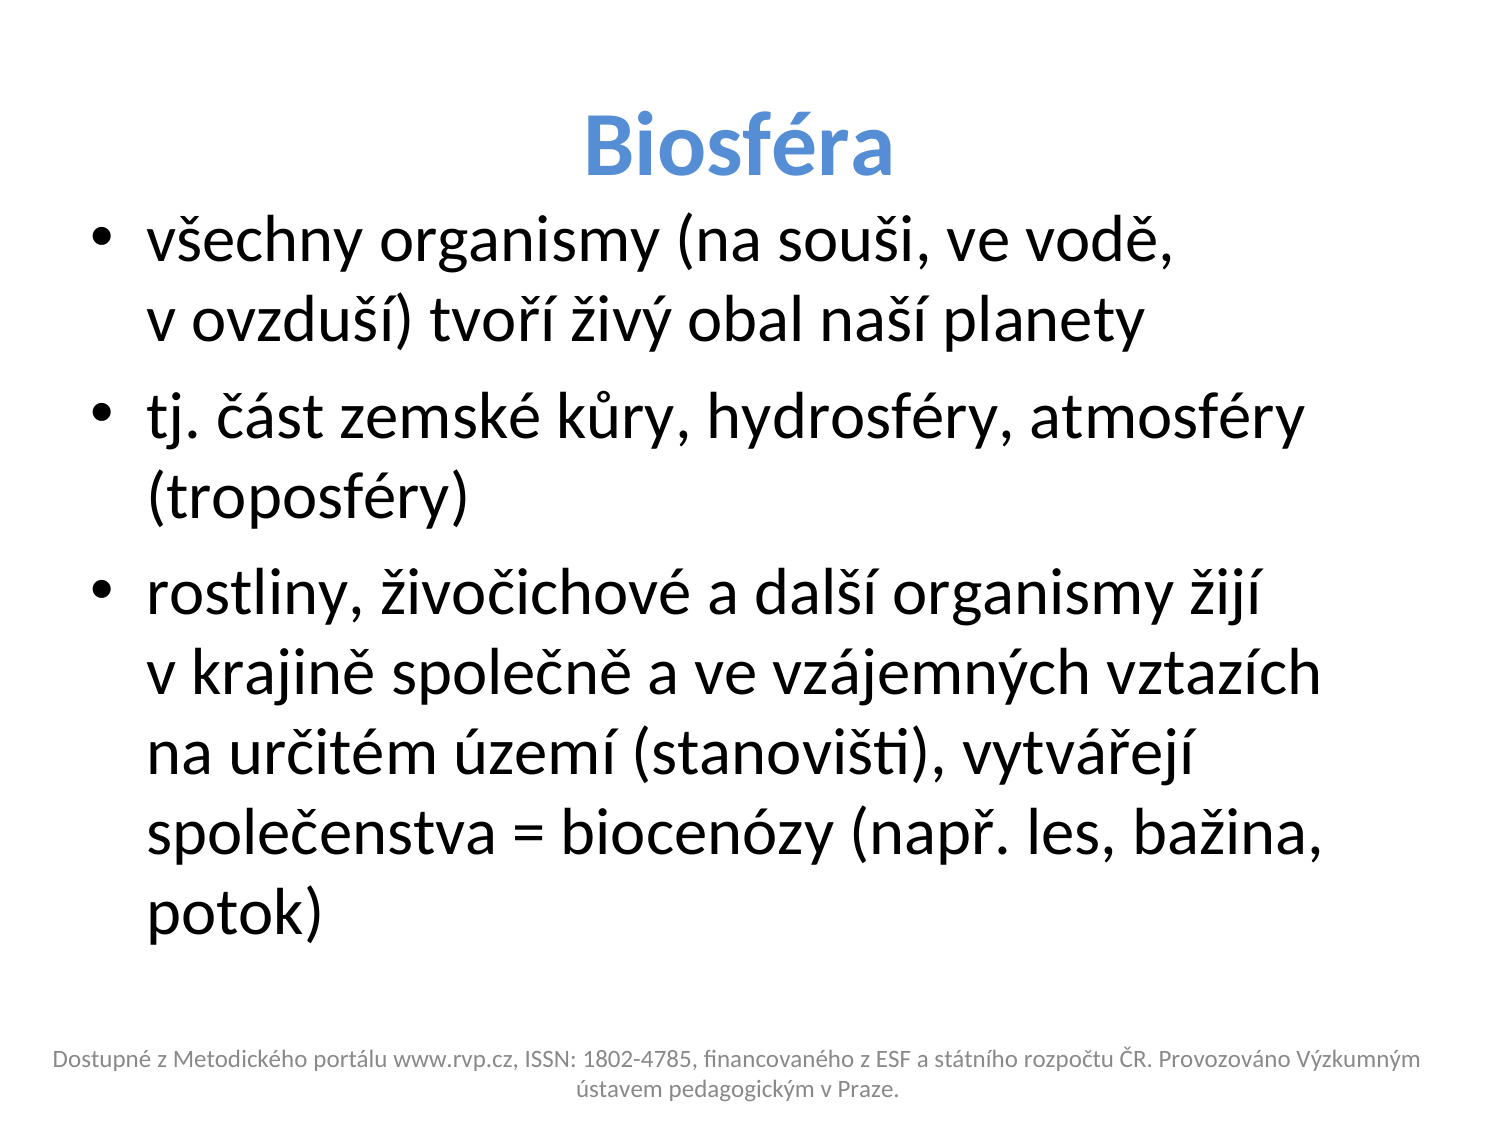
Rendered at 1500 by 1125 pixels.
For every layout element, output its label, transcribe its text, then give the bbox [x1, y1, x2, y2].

text_box Dostupné z Metodického portálu www.rvp.cz, ISSN: 1802-4785, financovaného z ESF a státního rozpočtu ČR. Provozováno Výzkumným ústavem pedagogickým v Praze. [23, 1042, 1454, 1103]
title Biosféra [75, 45, 1426, 187]
list všechny organismy (na souši, ve vodě, v ovzduší) tvoří živý obal naší planety tj. část zemské kůry, hydrosféry, atmosféry (troposféry) rostliny, živočichové a další organismy žijí v krajině společně a ve vzájemných vztazích na určitém území (stanovišti), vytvářejí společenstva = biocenózy (např. les, bažina, potok) [75, 187, 1426, 976]
